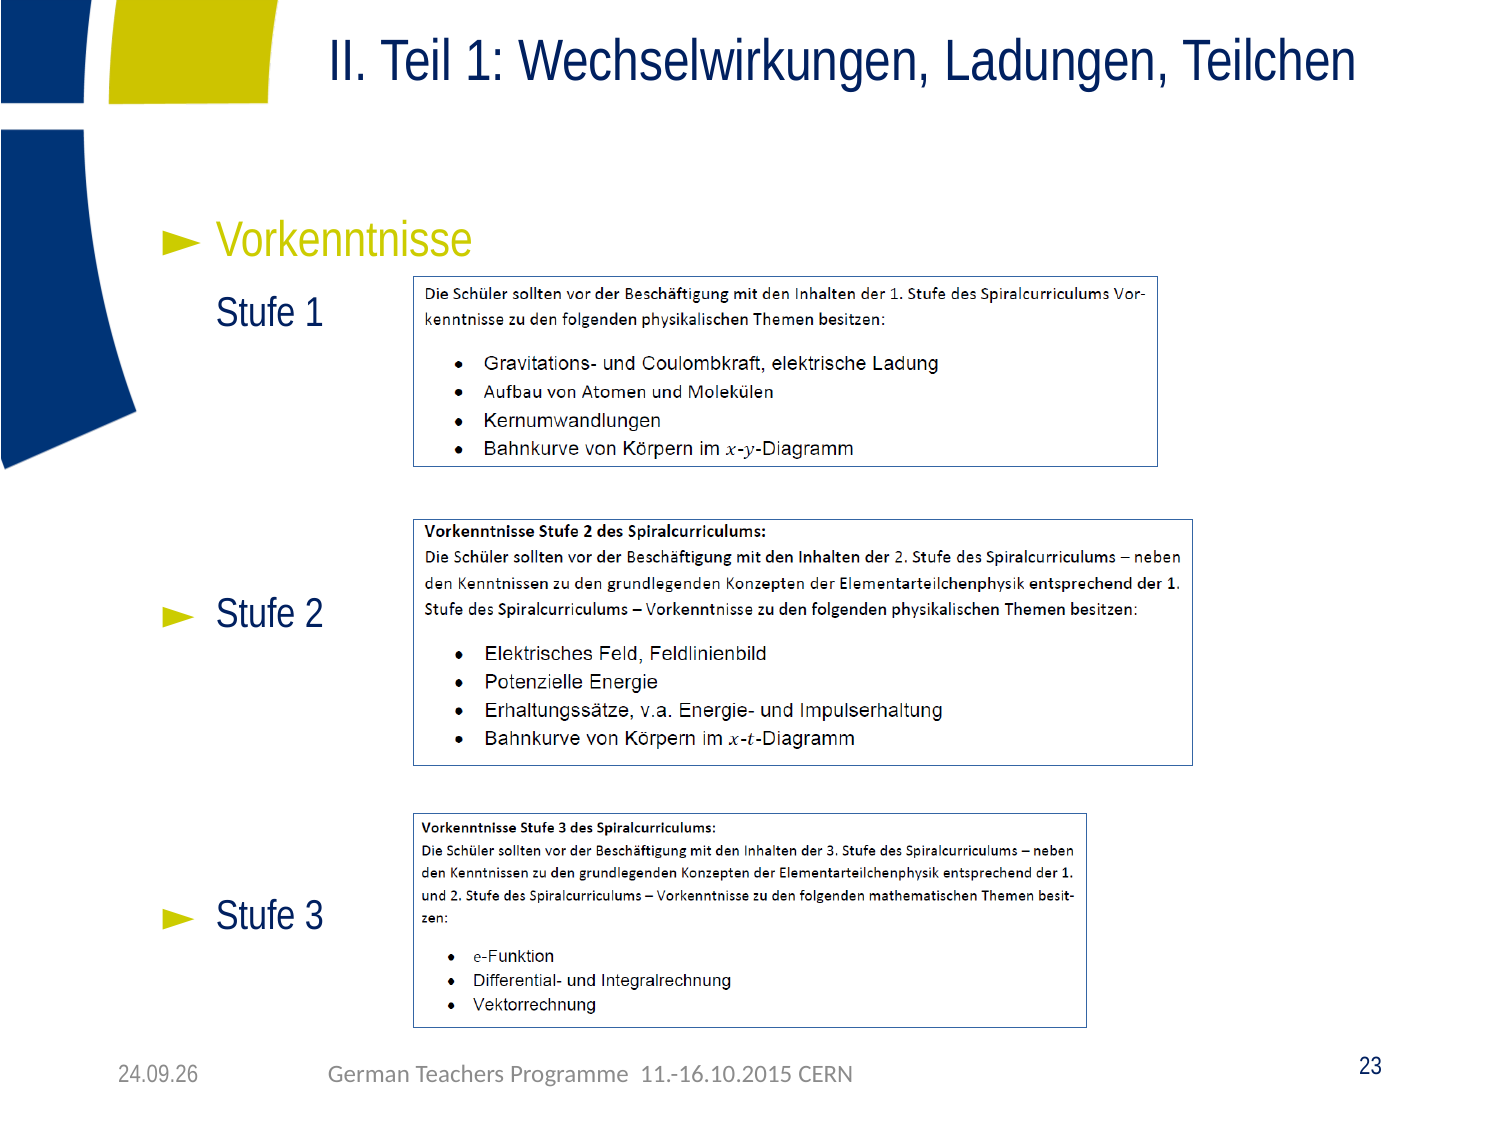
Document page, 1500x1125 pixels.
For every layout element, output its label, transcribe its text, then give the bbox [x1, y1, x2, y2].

picture [413, 519, 1193, 766]
picture [413, 276, 1158, 467]
footer German Teachers Programme 11.-16.10.2015 CERN [312, 1042, 987, 1103]
picture [0, 0, 1500, 1125]
slide_number <Foliennummer> [1059, 1042, 1397, 1103]
title II. Teil 1: Wechselwirkungen, Ladungen, Teilchen [313, 0, 1400, 114]
list Vorkenntnisse Stufe 1 Stufe 2 Stufe 3 [129, 113, 1367, 804]
slide_number 14.10.15 [103, 1042, 290, 1103]
